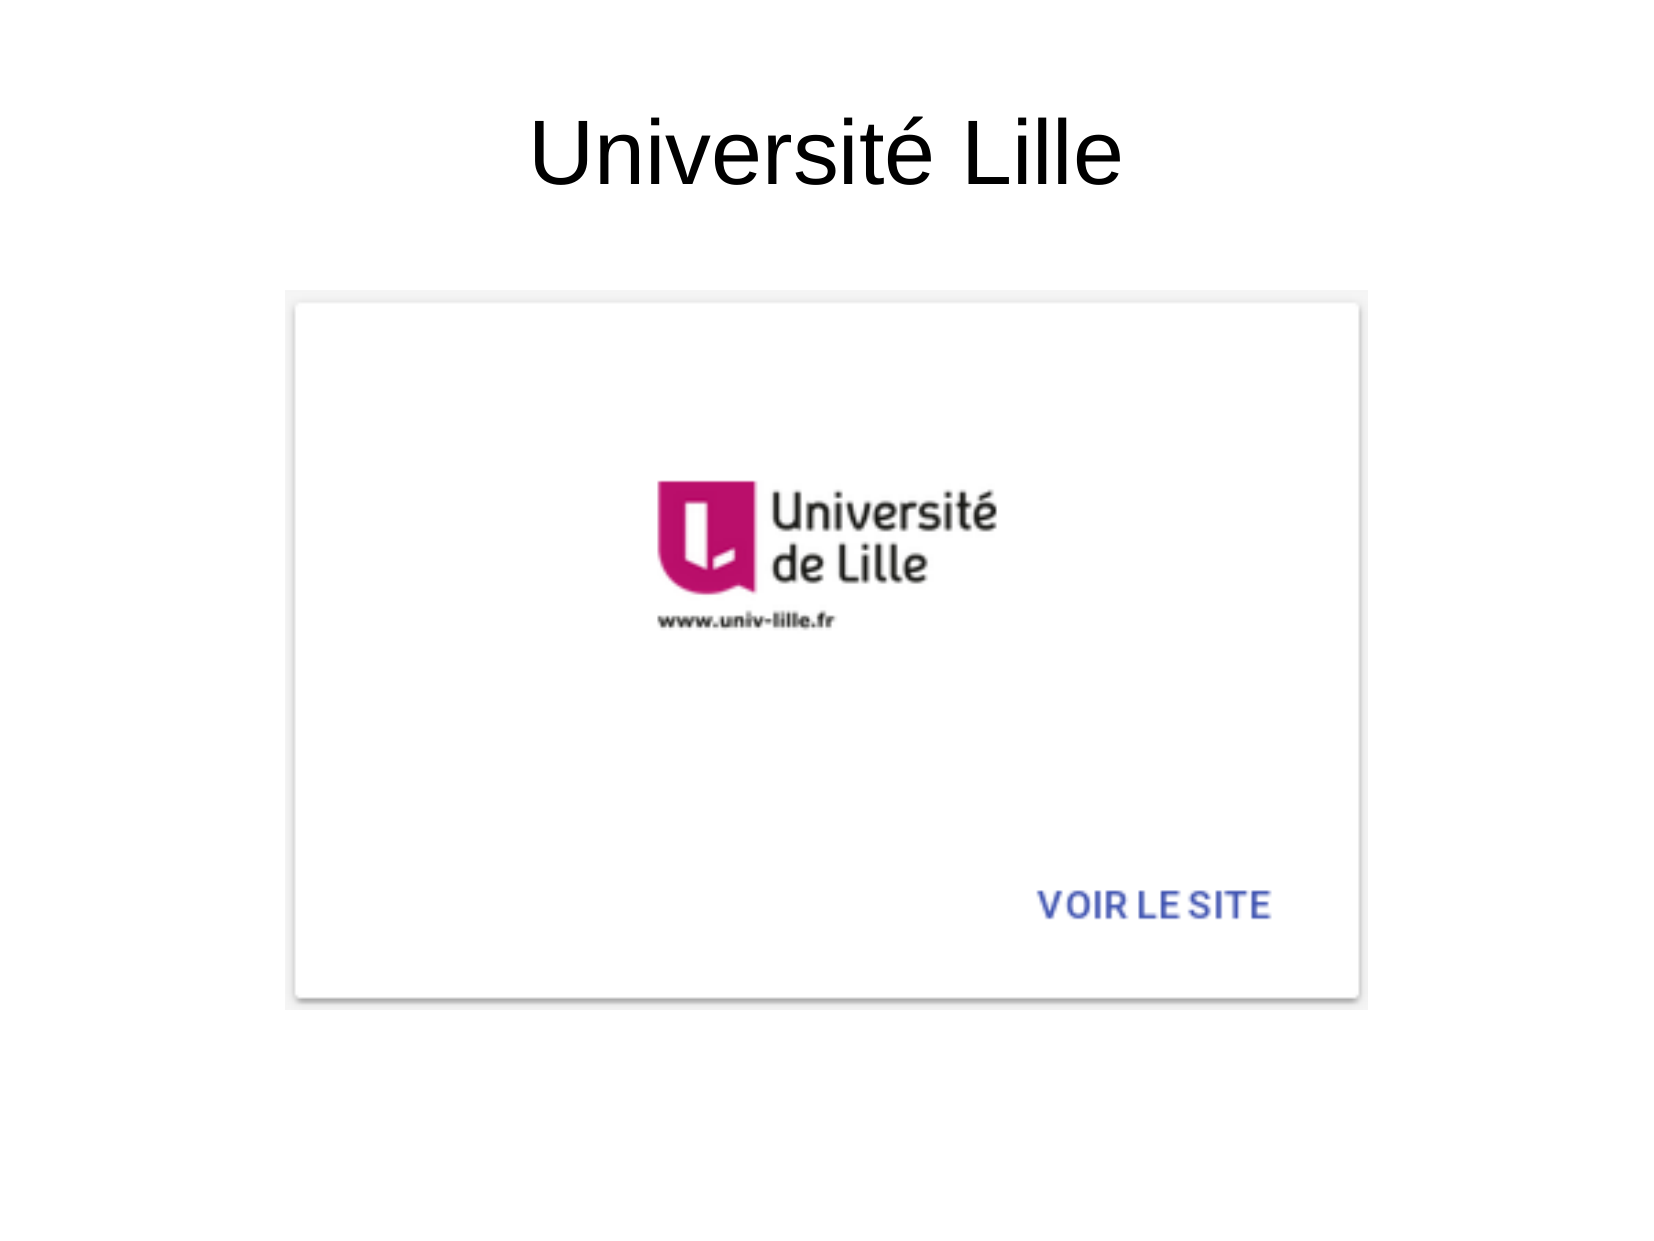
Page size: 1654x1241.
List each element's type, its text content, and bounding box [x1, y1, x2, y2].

title Université Lille [82, 49, 1571, 257]
picture [285, 290, 1368, 1010]
